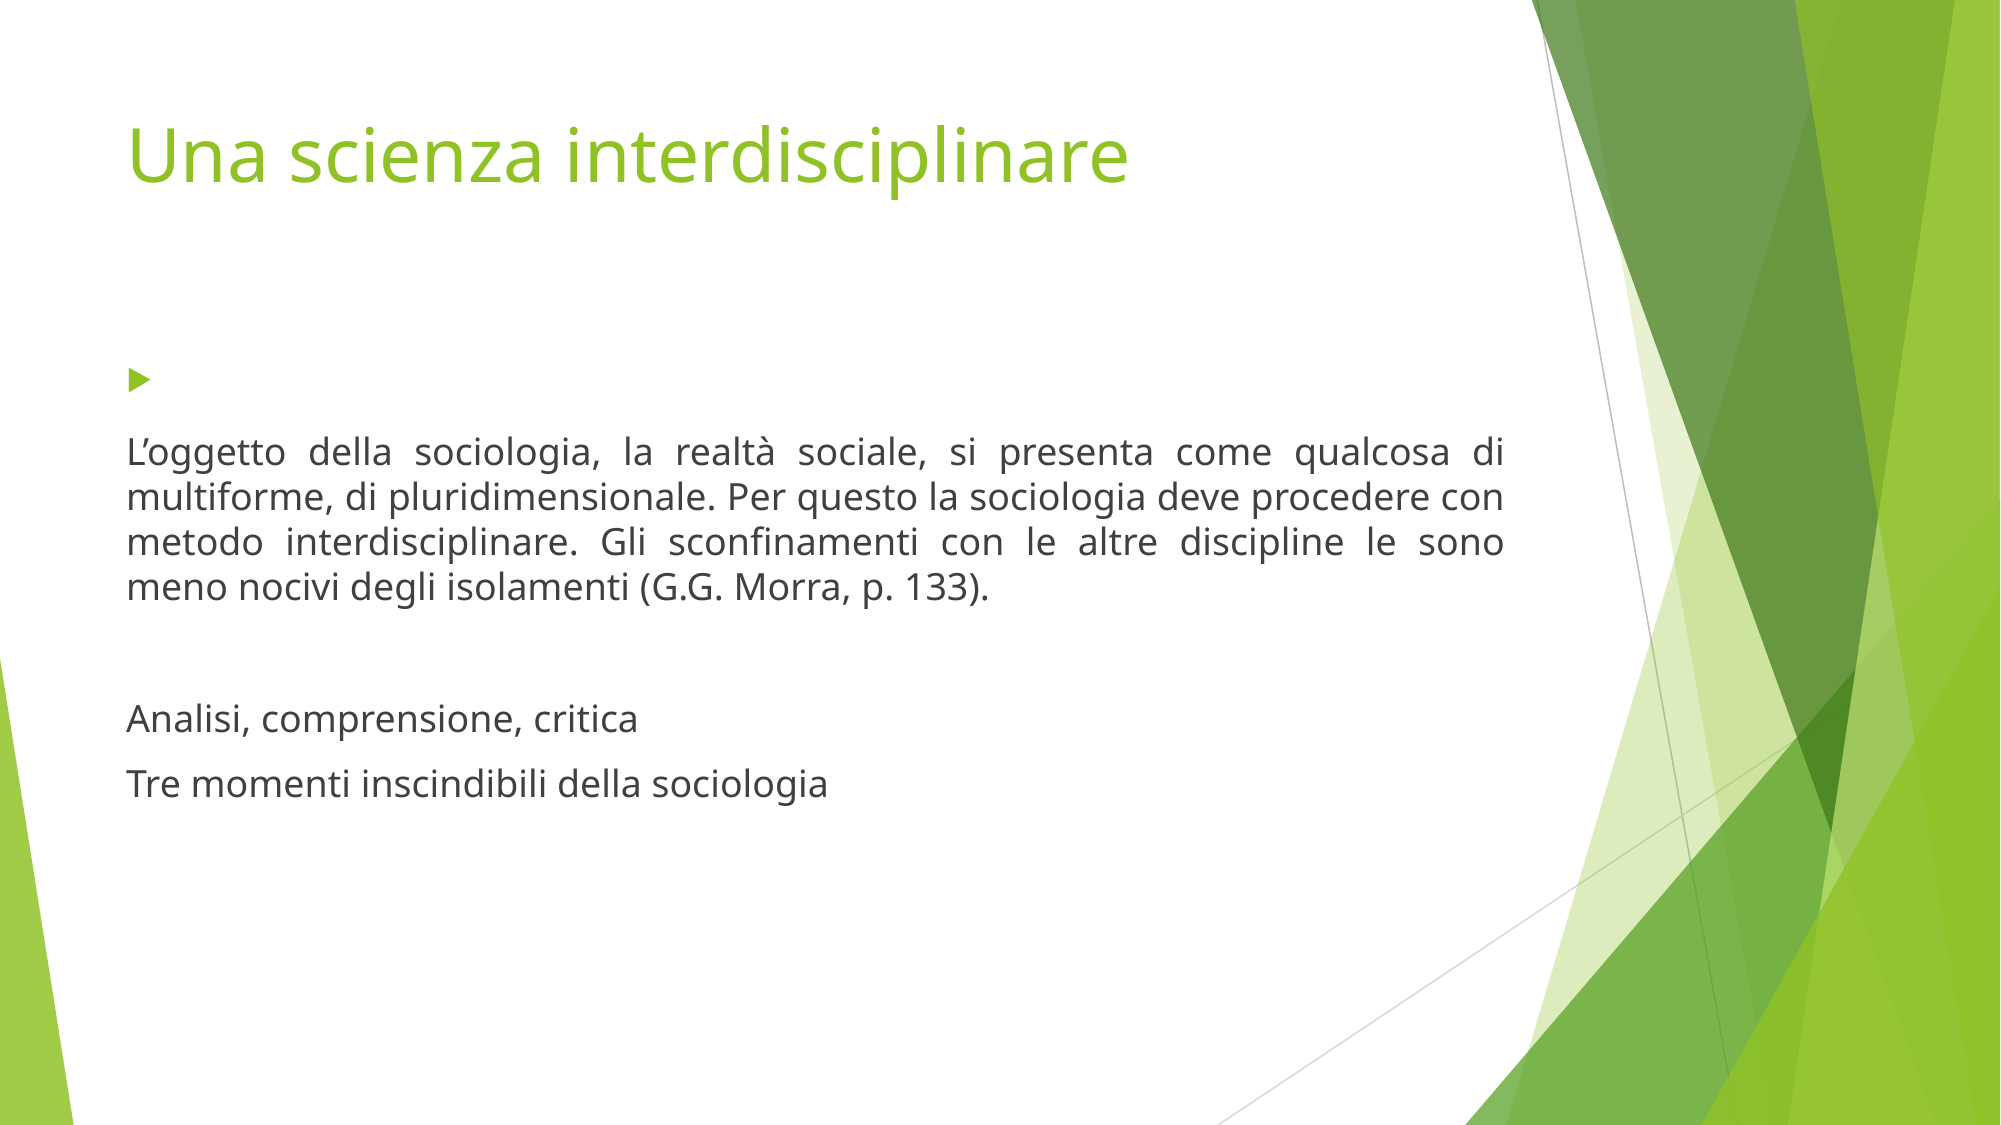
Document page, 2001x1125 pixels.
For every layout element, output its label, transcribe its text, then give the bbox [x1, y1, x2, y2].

title Una scienza interdisciplinare [111, 99, 1522, 317]
list L’oggetto della sociologia, la realtà sociale, si presenta come qualcosa di multiforme, di pluridimensionale. Per questo la sociologia deve procedere con metodo interdisciplinare. Gli sconfinamenti con le altre discipline le sono meno nocivi degli isolamenti (G.G. Morra, p. 133). Analisi, comprensione, critica Tre momenti inscindibili della sociologia [111, 354, 1522, 992]
